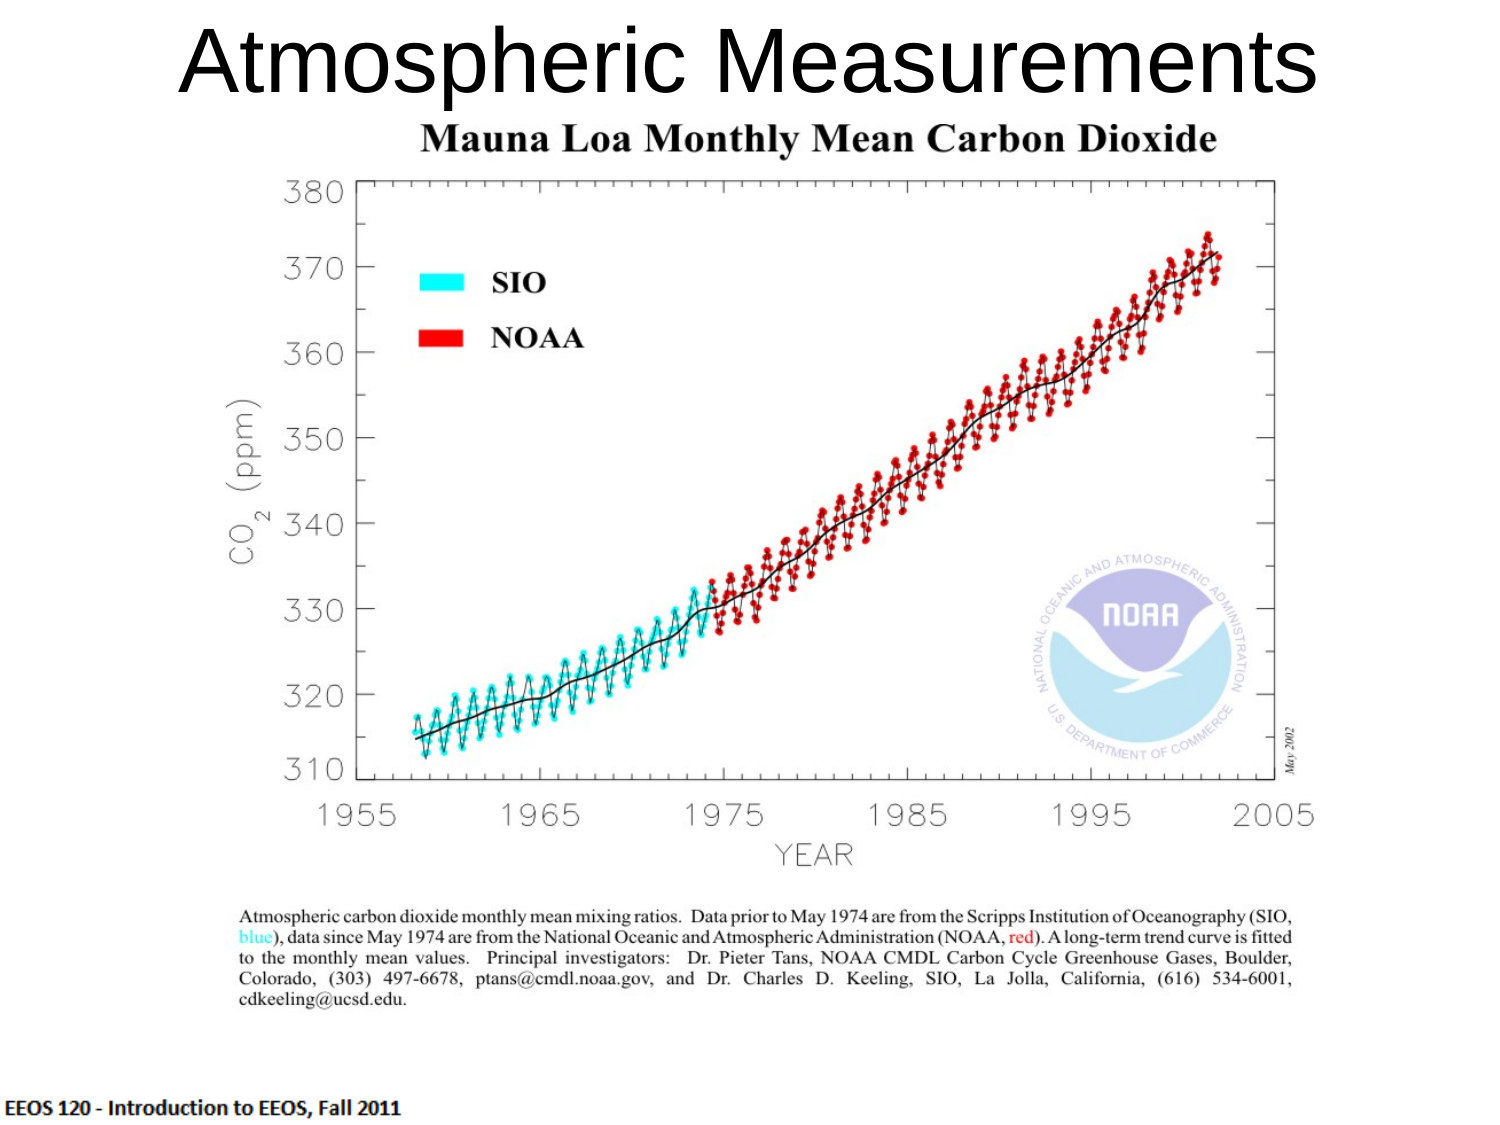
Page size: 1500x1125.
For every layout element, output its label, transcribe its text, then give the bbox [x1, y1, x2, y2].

text_box [225, 125, 1314, 1013]
picture [0, 1090, 406, 1125]
title Atmospheric Measurements [75, 0, 1426, 150]
text_box Image courtesy of NOAA http://www.esrl.noaa.gov/outreach/events/co2conference/img/co2_mm_mlo.2.png [312, 1054, 1300, 1125]
